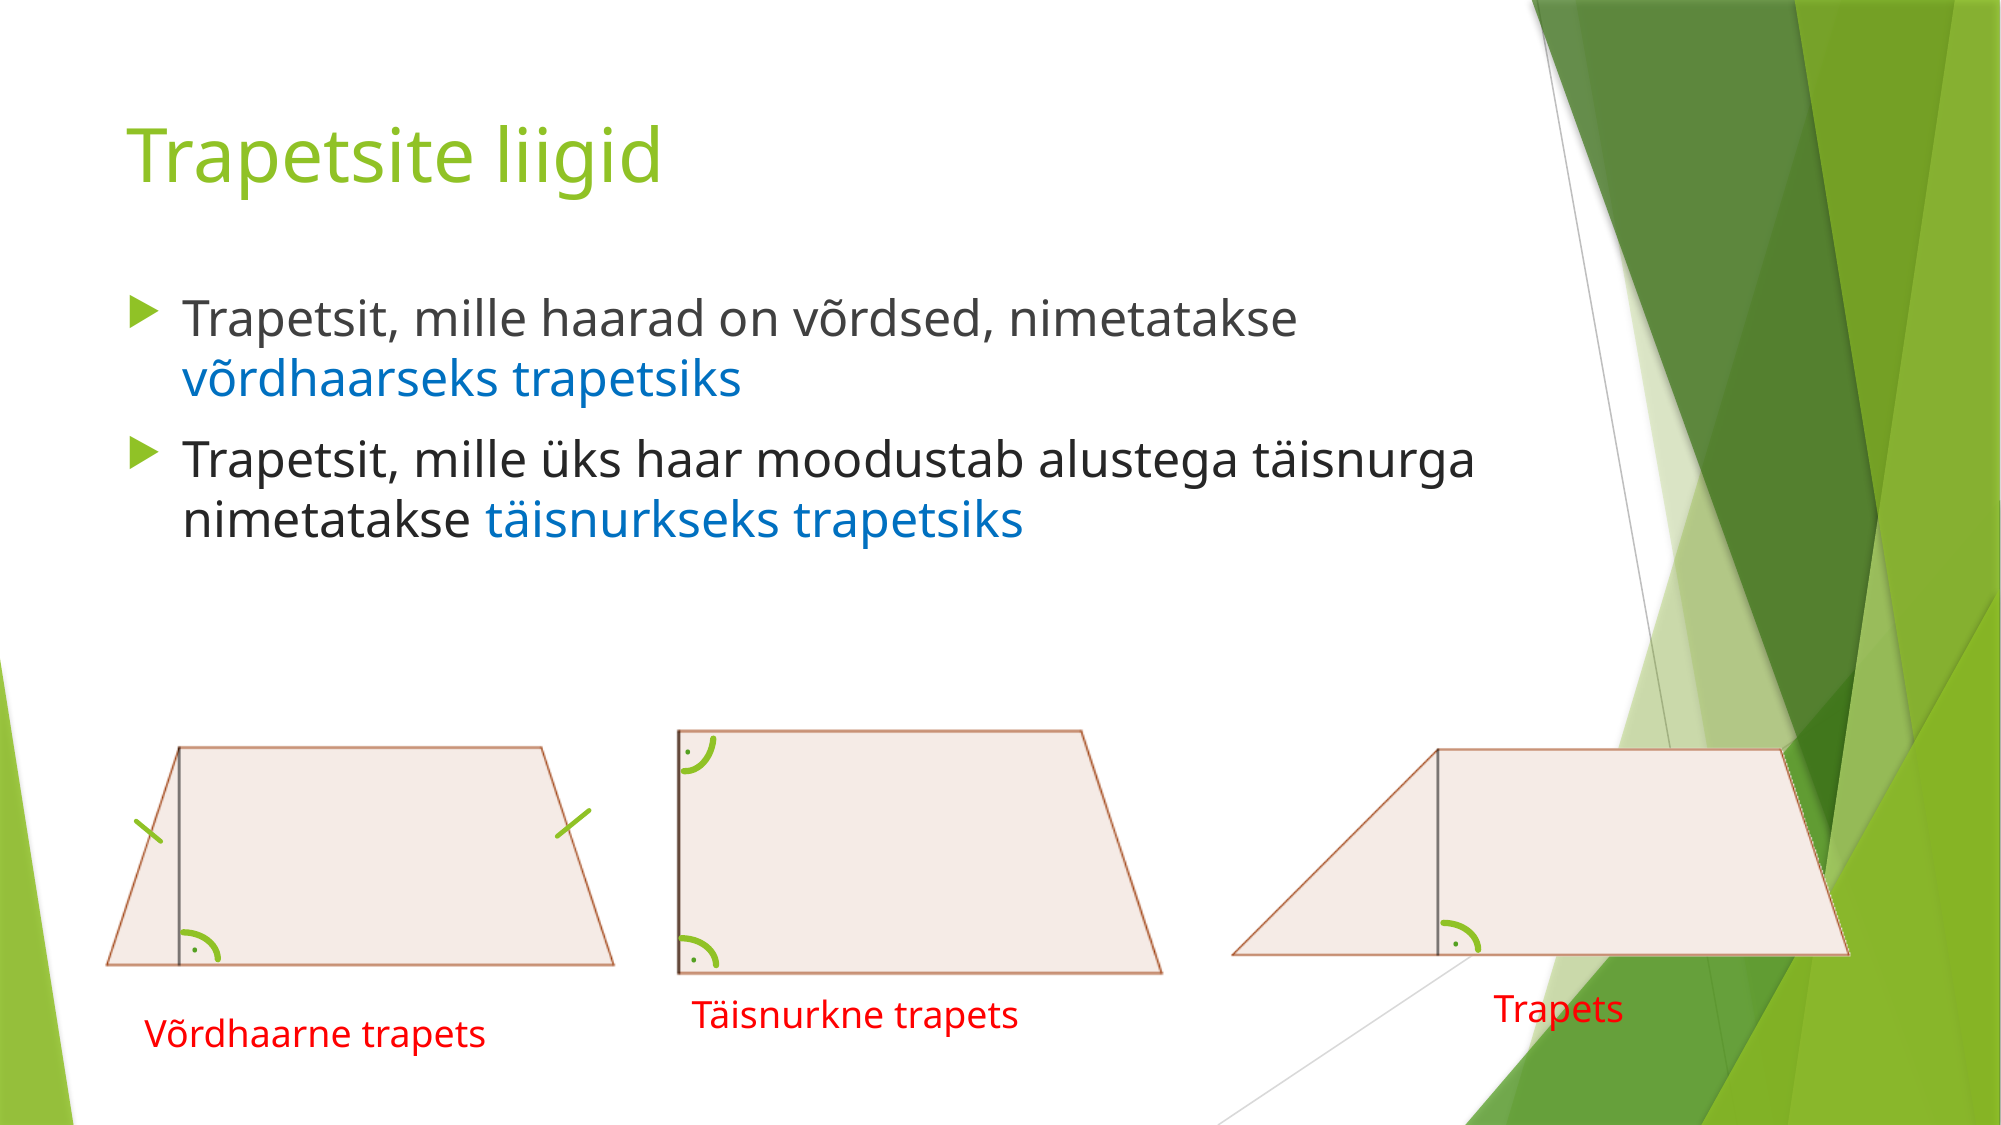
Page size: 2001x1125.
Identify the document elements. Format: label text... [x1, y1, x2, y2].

text_box . [674, 917, 714, 978]
text_box . [1436, 901, 1476, 962]
text_box . [175, 907, 216, 968]
text_box . [675, 709, 698, 770]
text_box Trapets [1478, 977, 1639, 1038]
title Trapetsite liigid [111, 99, 1522, 279]
picture [94, 726, 627, 987]
picture [1216, 729, 1867, 969]
text_box Võrdhaarne trapets [129, 1002, 502, 1063]
list Trapetsit, mille haarad on võrdsed, nimetatakse võrdhaarseks trapetsiks Trapetsit, mille üks haar moodustab alustega täisnurga nimetatakse täisnurkseks trapetsiks [111, 279, 1522, 917]
text_box Täisnurkne trapets [676, 983, 1035, 1044]
picture [650, 917, 1183, 993]
